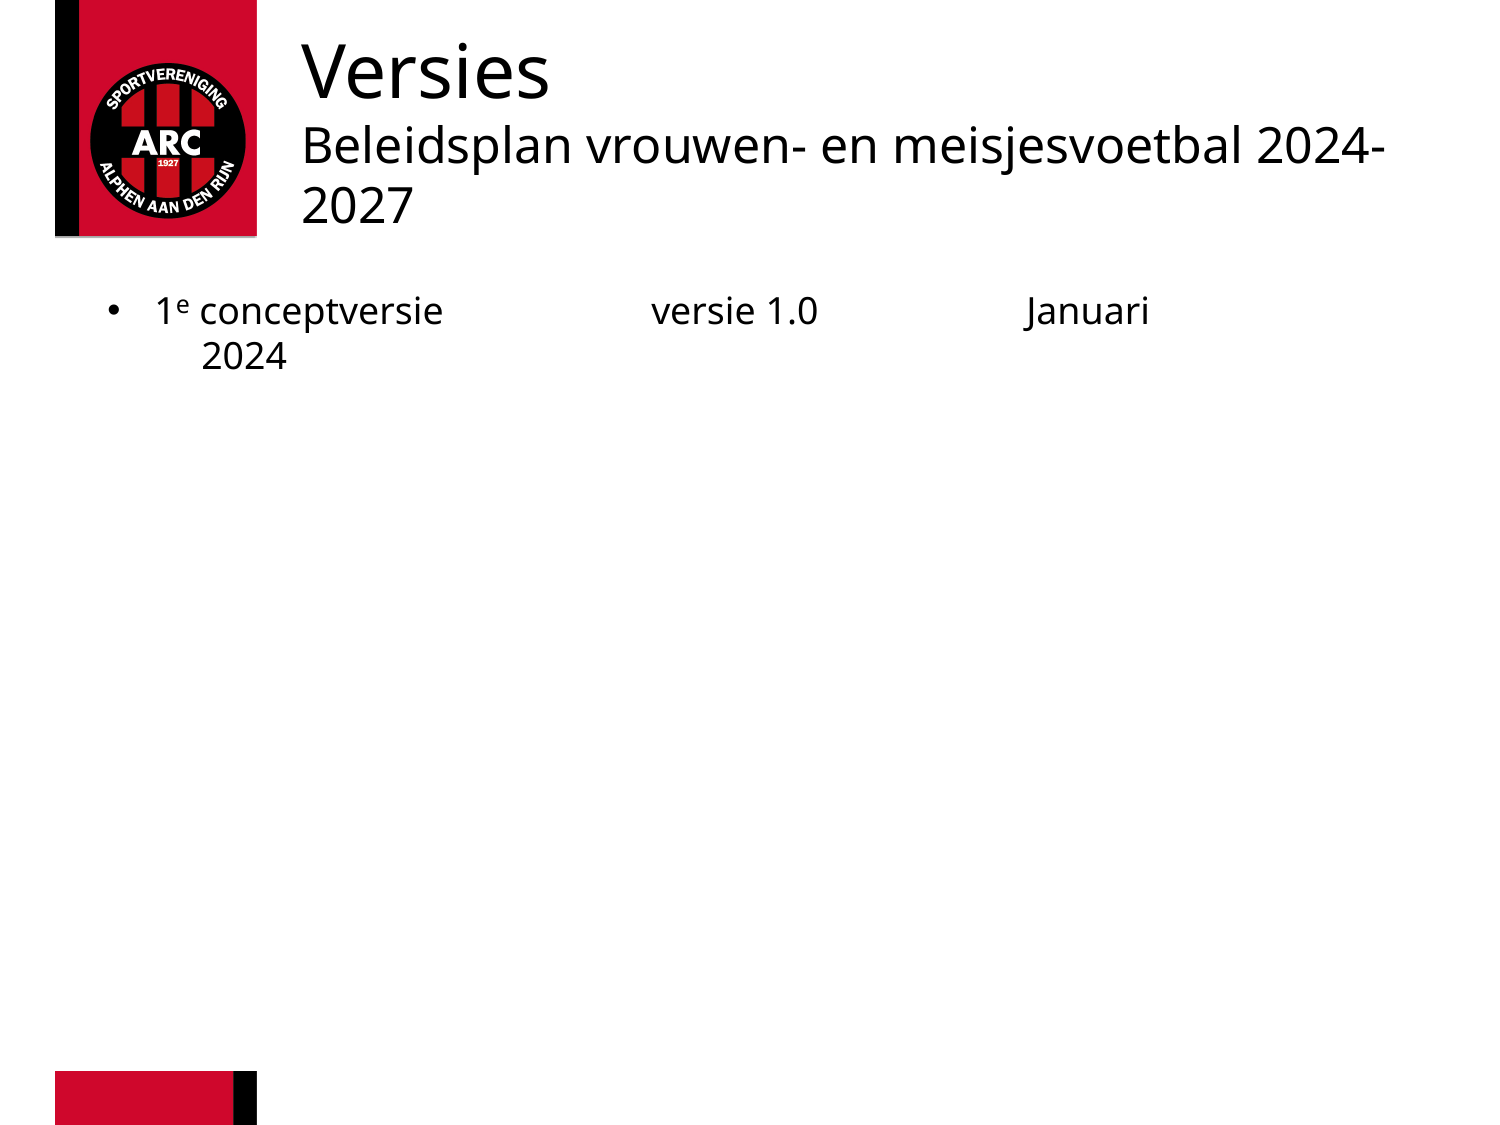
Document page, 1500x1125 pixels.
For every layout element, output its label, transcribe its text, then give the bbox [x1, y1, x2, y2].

picture [55, 0, 257, 236]
picture [55, 1072, 257, 1125]
subtitle 1e conceptversie versie 1.0 Januari 2024 [88, 279, 1241, 1061]
title Versies Beleidsplan vrouwen- en meisjesvoetbal 2024-2027 [286, 16, 1474, 194]
